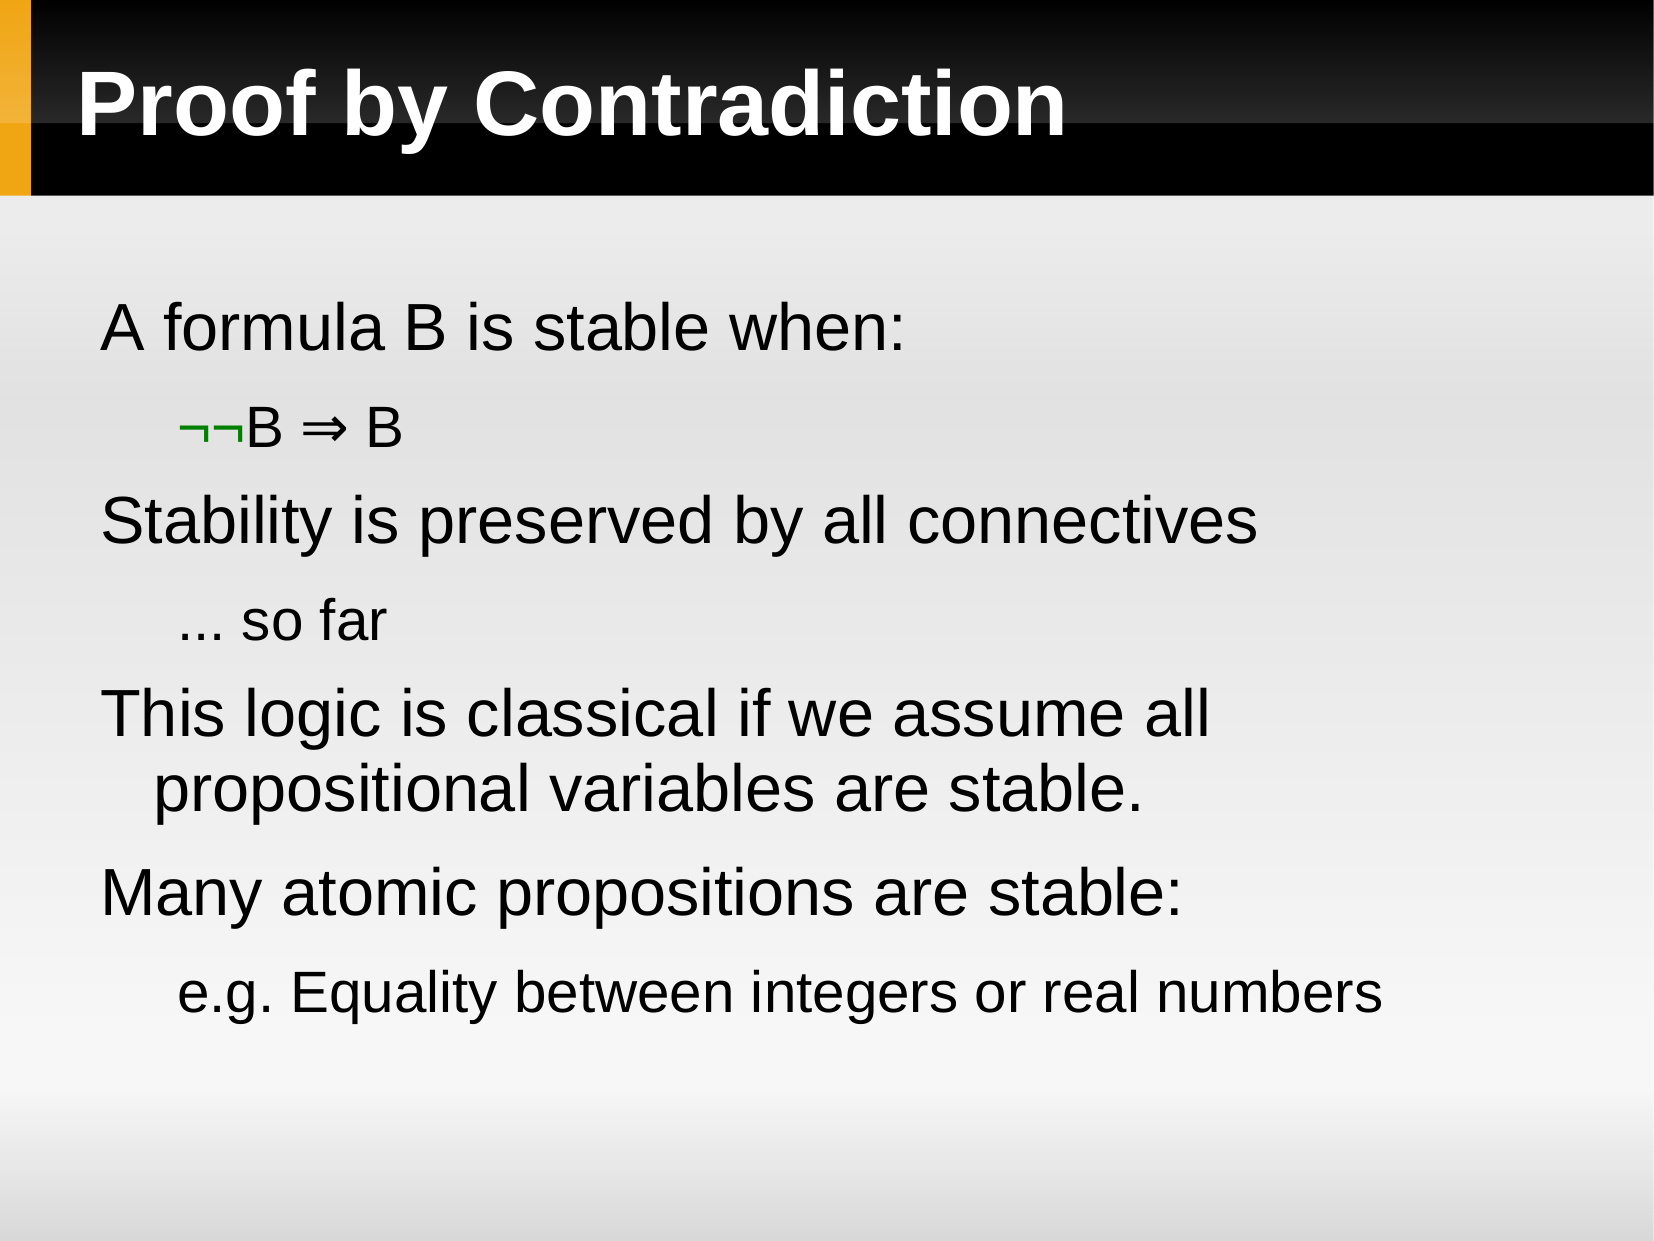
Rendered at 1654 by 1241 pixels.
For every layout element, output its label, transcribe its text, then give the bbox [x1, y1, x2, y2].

list A formula B is stable when: ¬¬B ⇒ B Stability is preserved by all connectives ... so far This logic is classical if we assume all propositional variables are stable. Many atomic propositions are stable: e.g. Equality between integers or real numbers [82, 290, 1571, 1094]
picture [0, 0, 1654, 1241]
title Proof by Contradiction [76, 7, 1565, 200]
